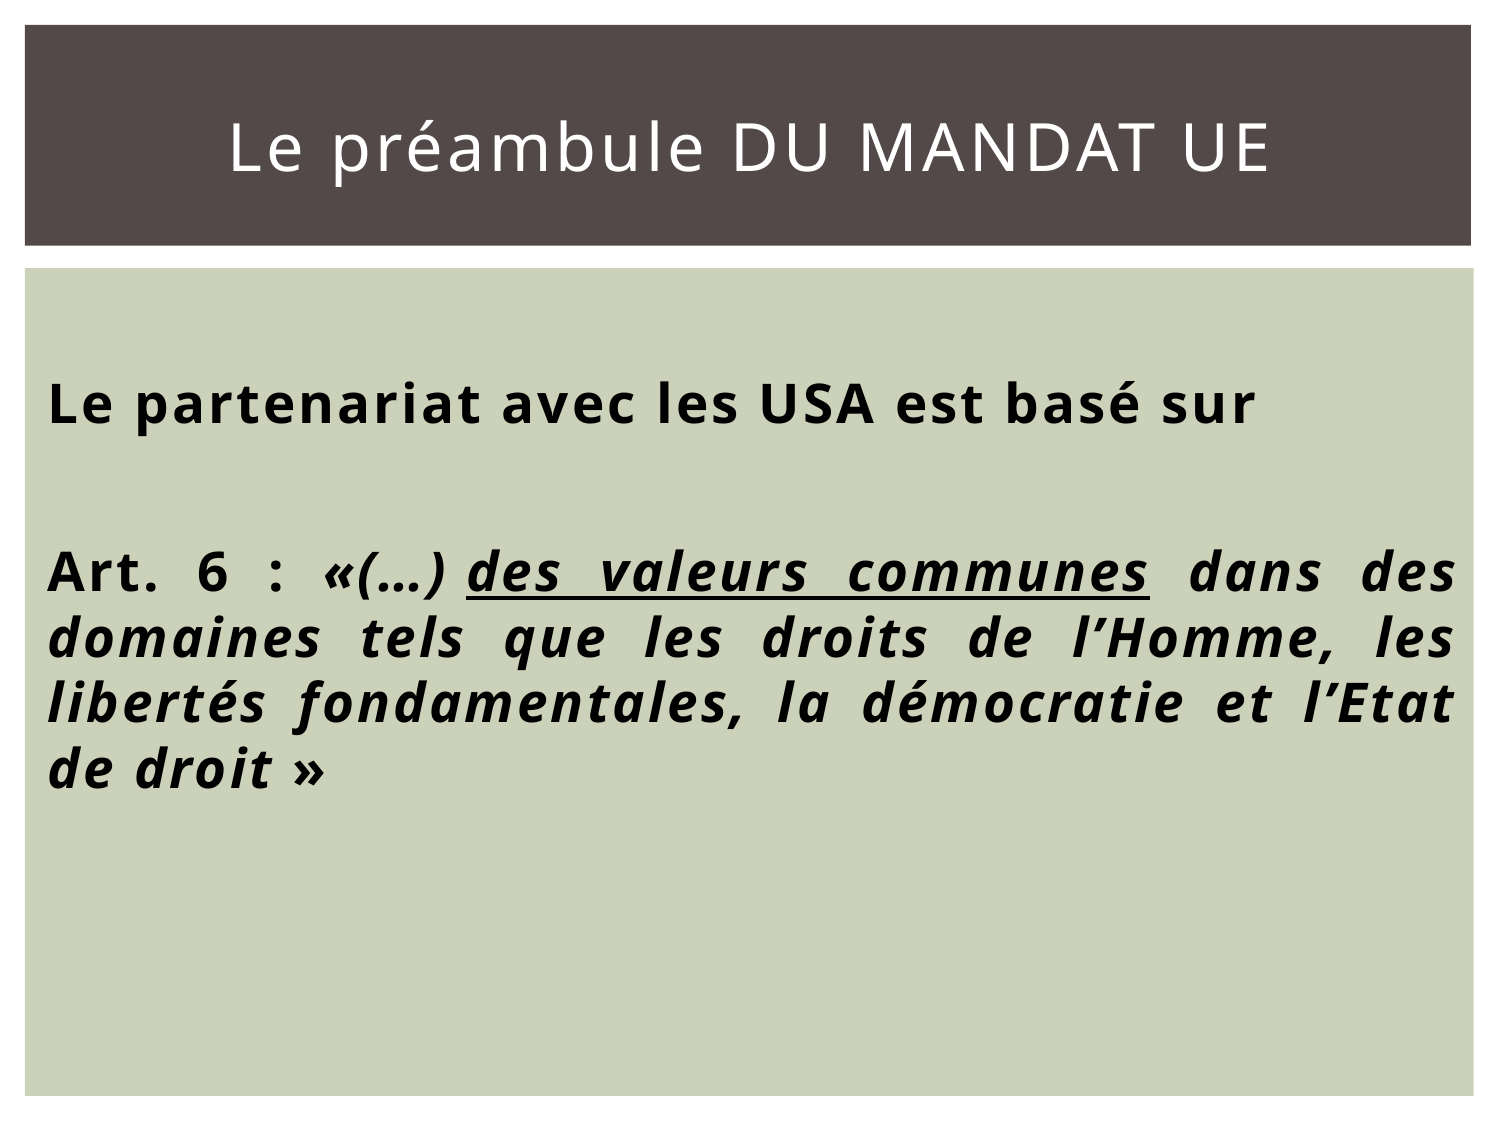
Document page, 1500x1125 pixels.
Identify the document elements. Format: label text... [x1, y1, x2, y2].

title Le préambule DU MANDAT UE [62, 58, 1438, 232]
list Le partenariat avec les USA est basé sur Art. 6 : «(…) des valeurs communes dans des domaines tels que les droits de l’Homme, les libertés fondamentales, la démocratie et l’Etat de droit » [32, 361, 1475, 808]
